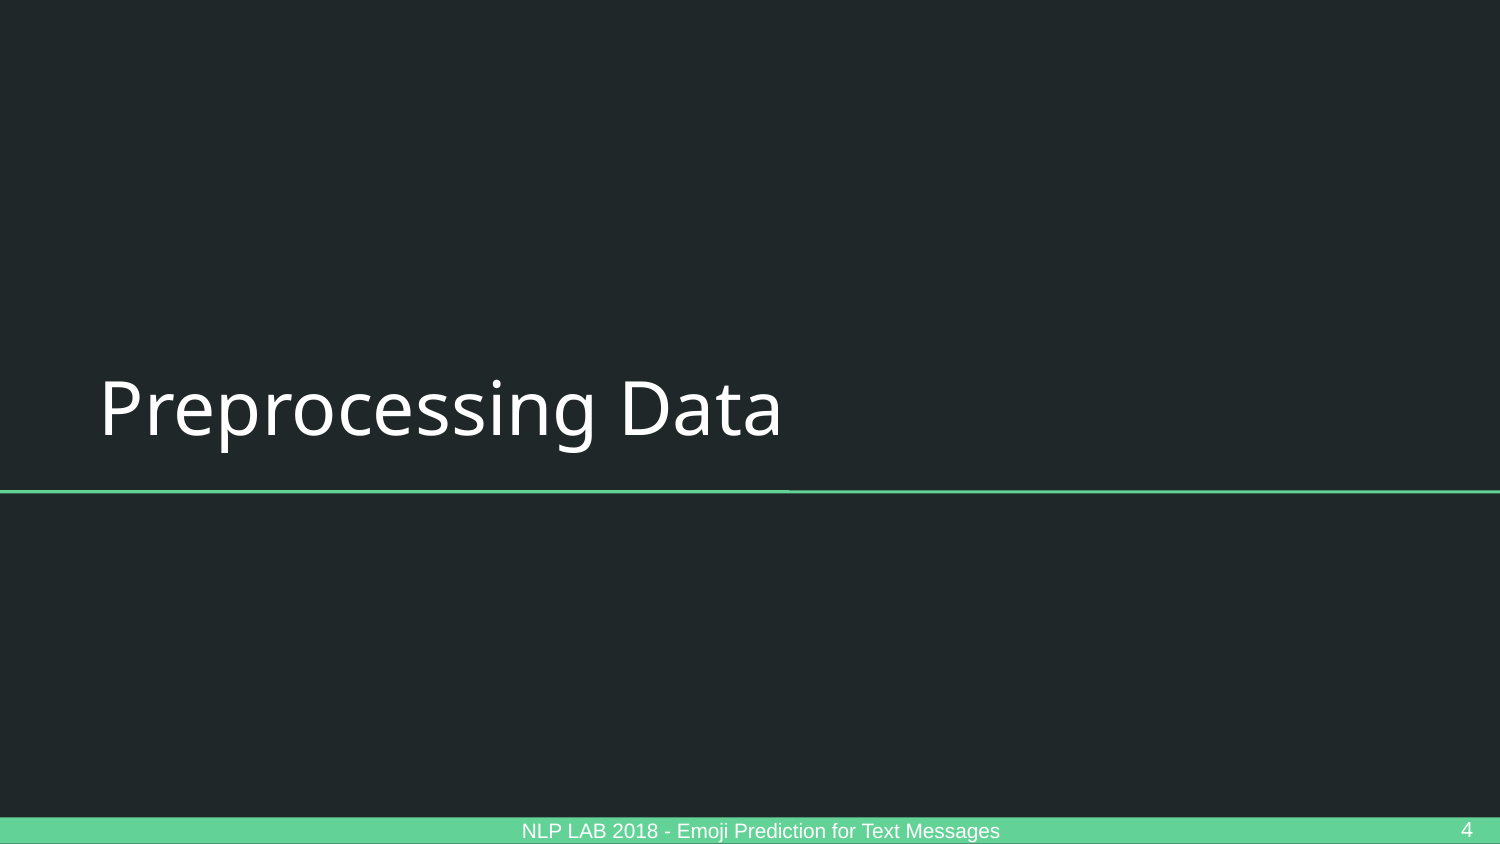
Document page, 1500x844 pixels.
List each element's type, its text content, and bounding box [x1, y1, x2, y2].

title Preprocessing Data [83, 337, 1417, 466]
slide_number <Foliennummer> [1397, 811, 1488, 844]
